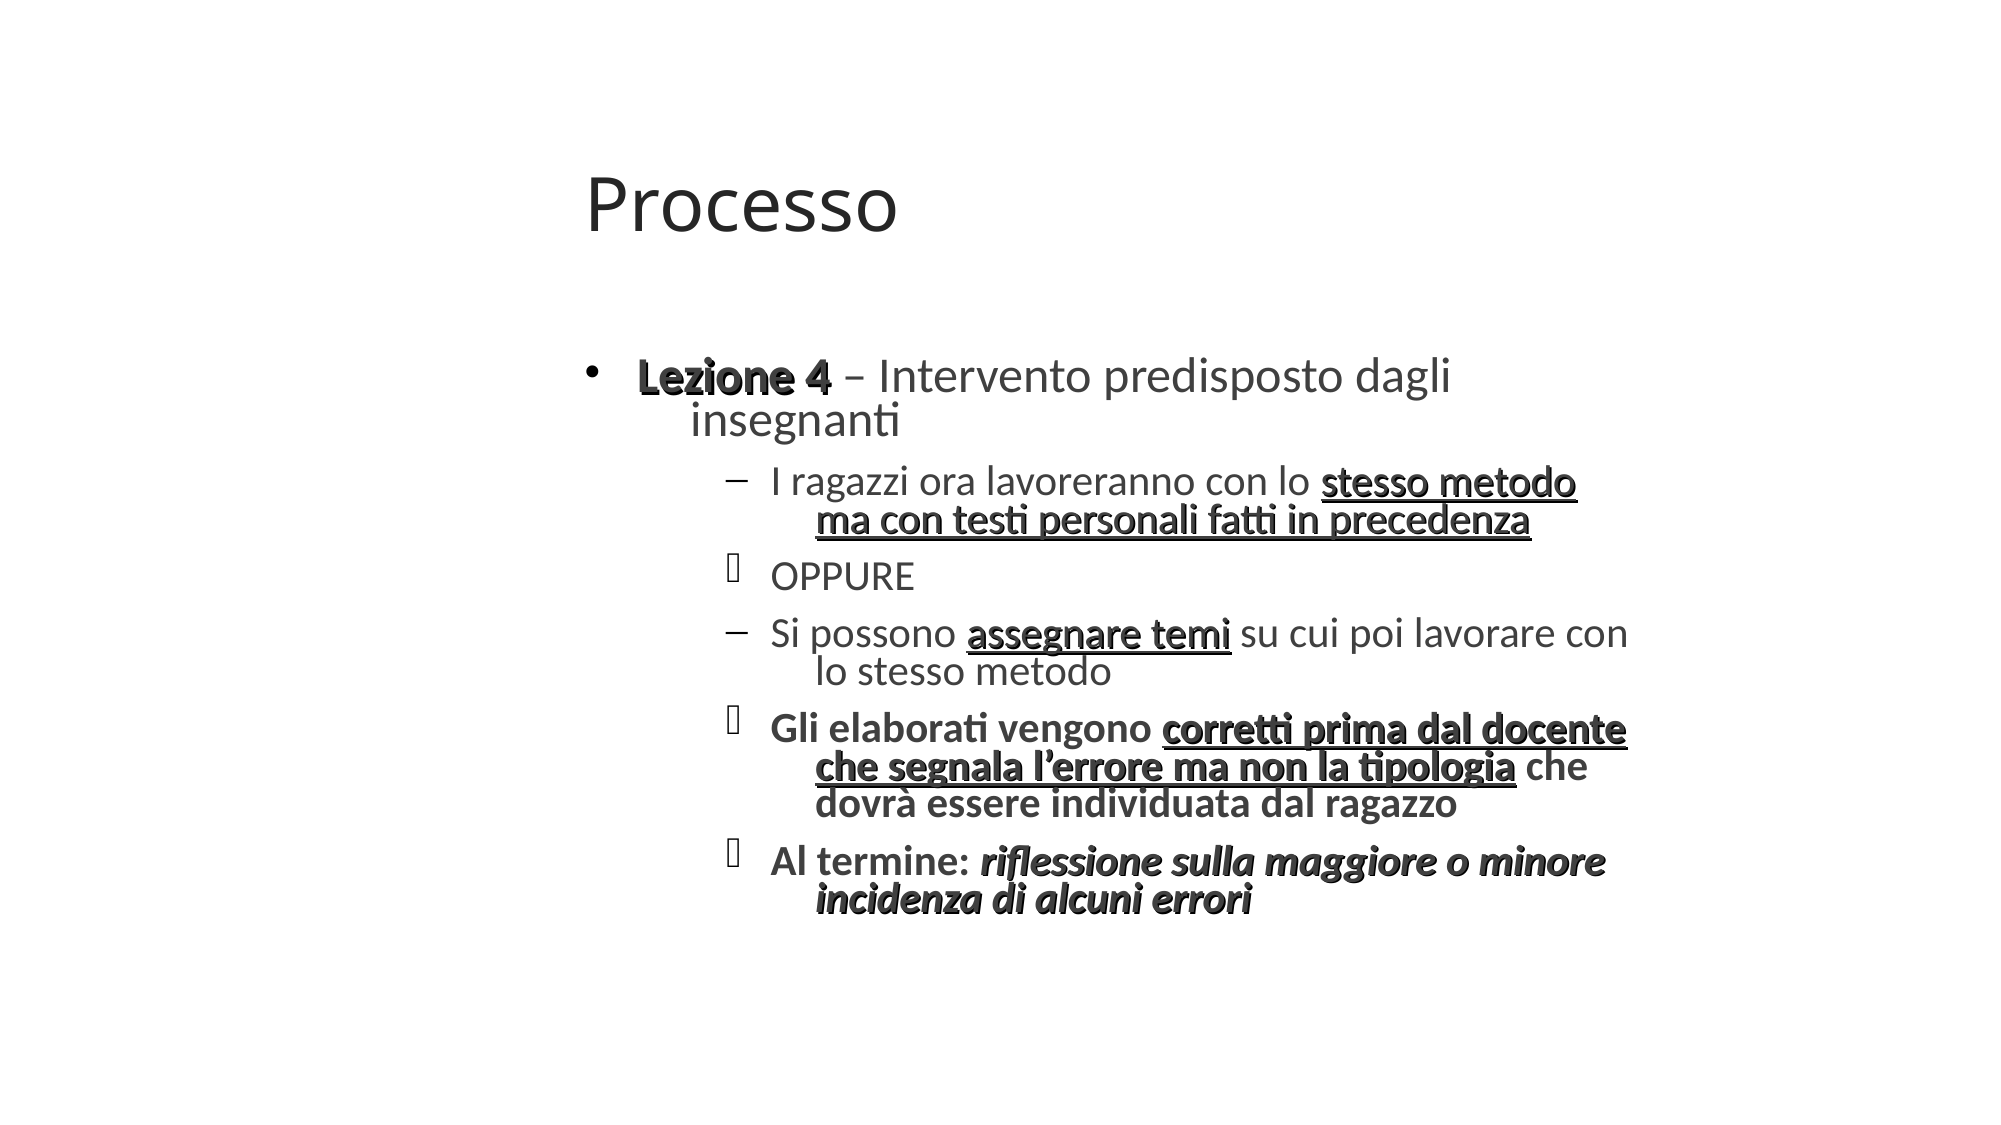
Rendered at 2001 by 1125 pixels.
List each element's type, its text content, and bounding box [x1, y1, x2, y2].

list Lezione 4 – Intervento predisposto dagli insegnanti I ragazzi ora lavoreranno con lo stesso metodo ma con testi personali fatti in precedenza OPPURE Si possono assegnare temi su cui poi lavorare con lo stesso metodo Gli elaborati vengono corretti prima dal docente che segnala l’errore ma non la tipologia che dovrà essere individuata dal ragazzo Al termine: riflessione sulla maggiore o minore incidenza di alcuni errori [568, 350, 1651, 970]
title Processo [569, 102, 1651, 313]
